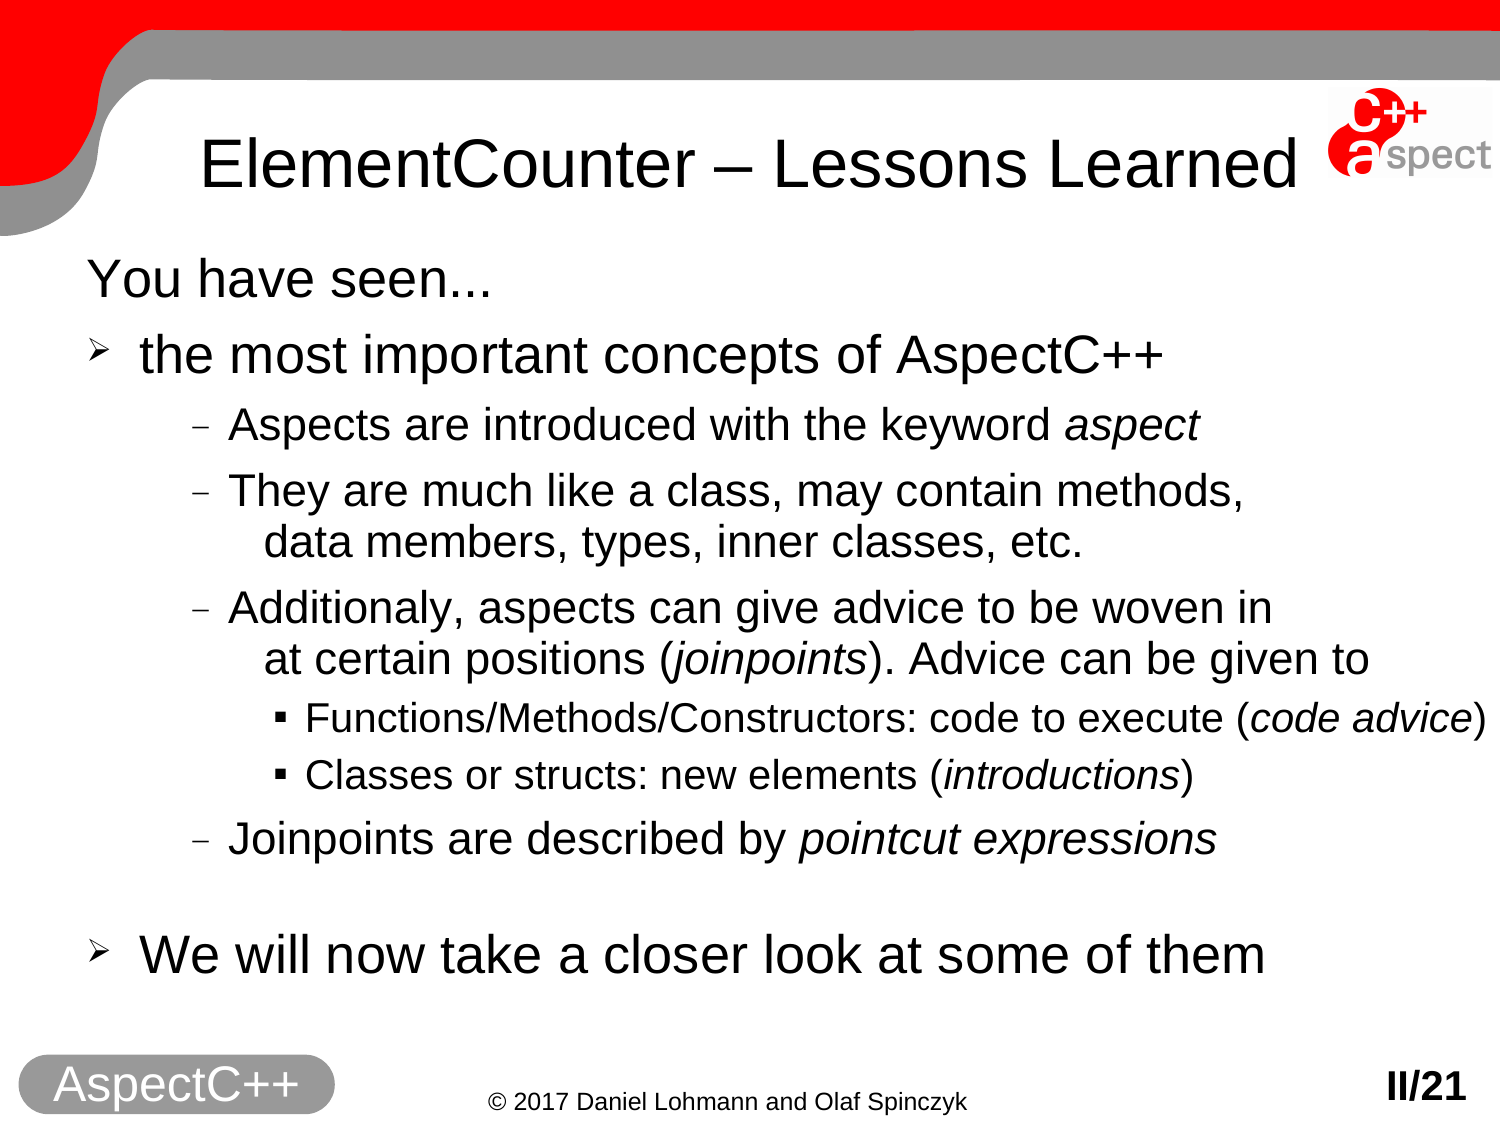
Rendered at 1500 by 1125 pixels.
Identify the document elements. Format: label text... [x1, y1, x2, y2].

list You have seen... the most important concepts of AspectC++ Aspects are introduced with the keyword aspect They are much like a class, may contain methods, data members, types, inner classes, etc. Additionaly, aspects can give advice to be woven in at certain positions (joinpoints). Advice can be given to Functions/Methods/Constructors: code to execute (code advice) Classes or structs: new elements (introductions) Joinpoints are described by pointcut expressions We will now take a closer look at some of them [86, 248, 1489, 986]
title ElementCounter – Lessons Learned [112, 98, 1388, 223]
